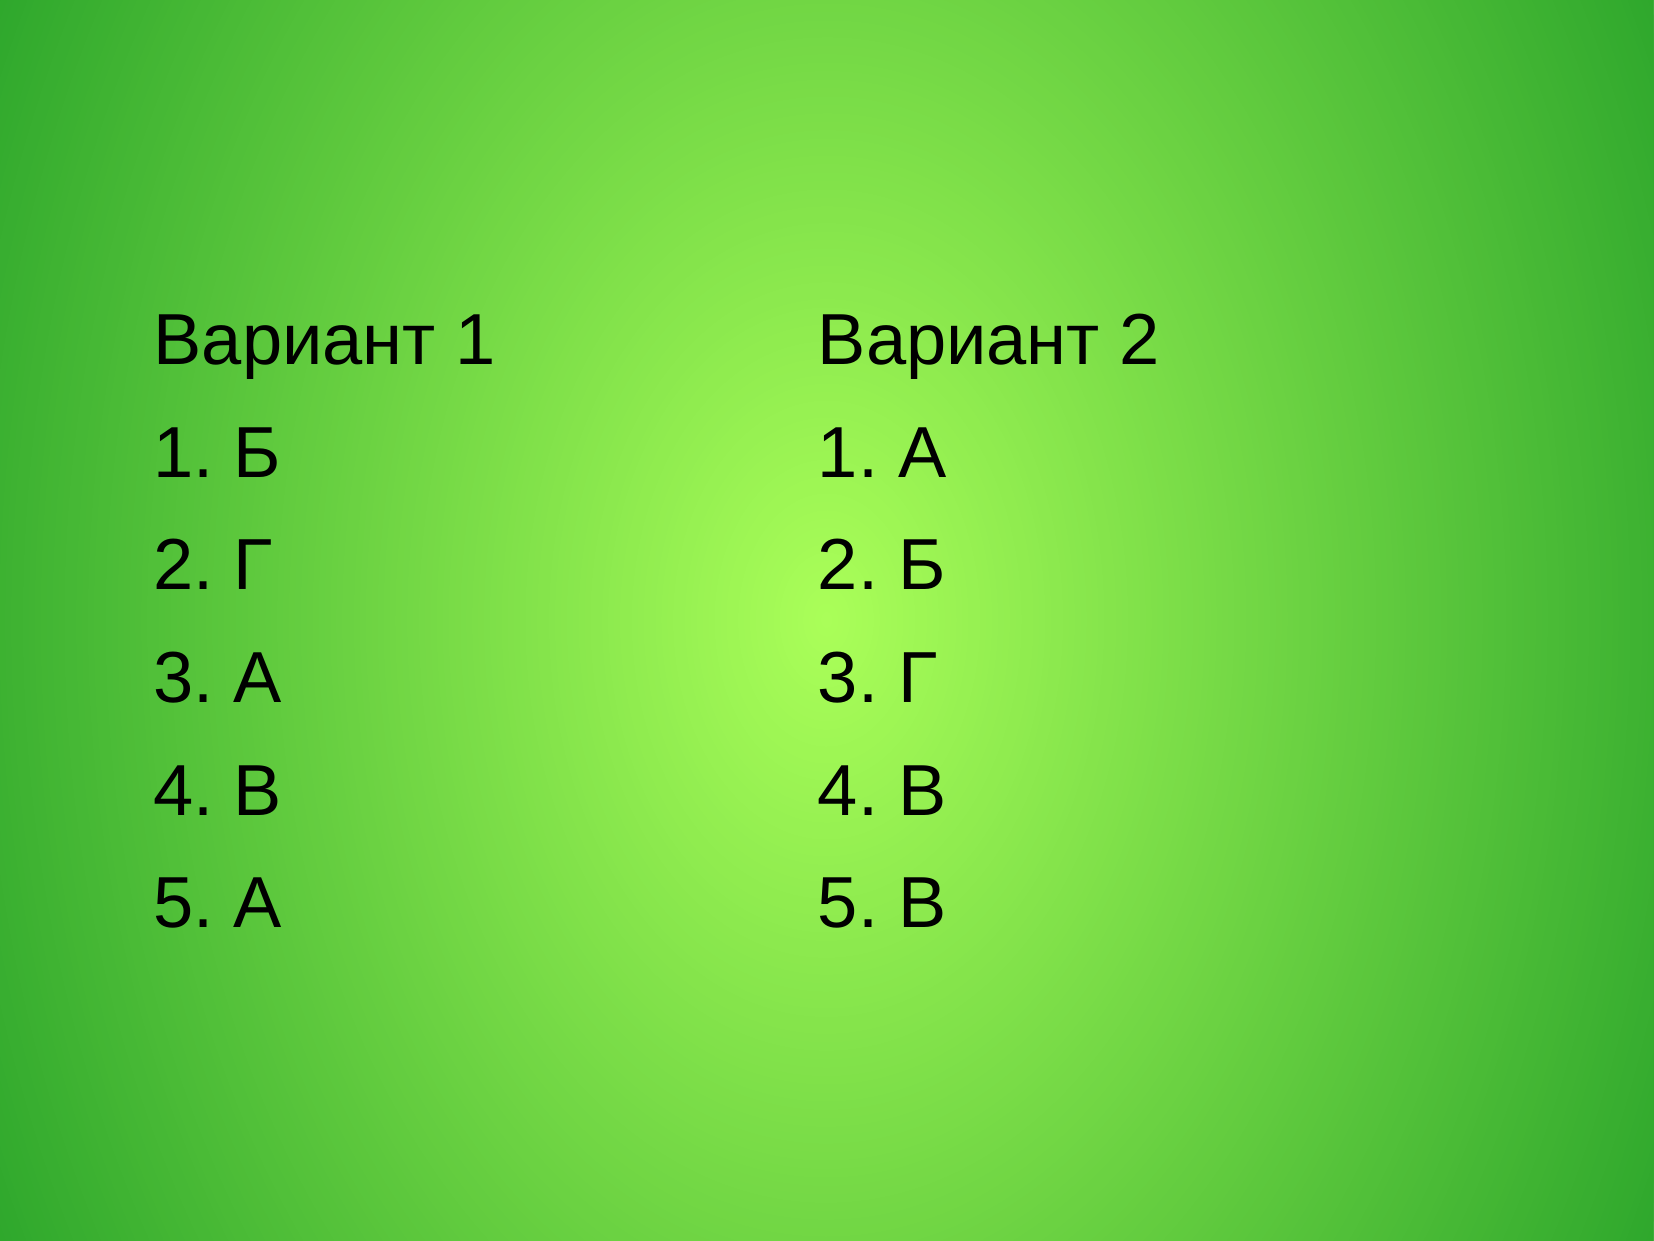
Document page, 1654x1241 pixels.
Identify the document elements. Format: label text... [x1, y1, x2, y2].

list Вариант 1 Вариант 2 1. Б 1. А 2. Г 2. Б 3. А 3. Г 4. В 4. В 5. А 5. В [82, 299, 1571, 1019]
